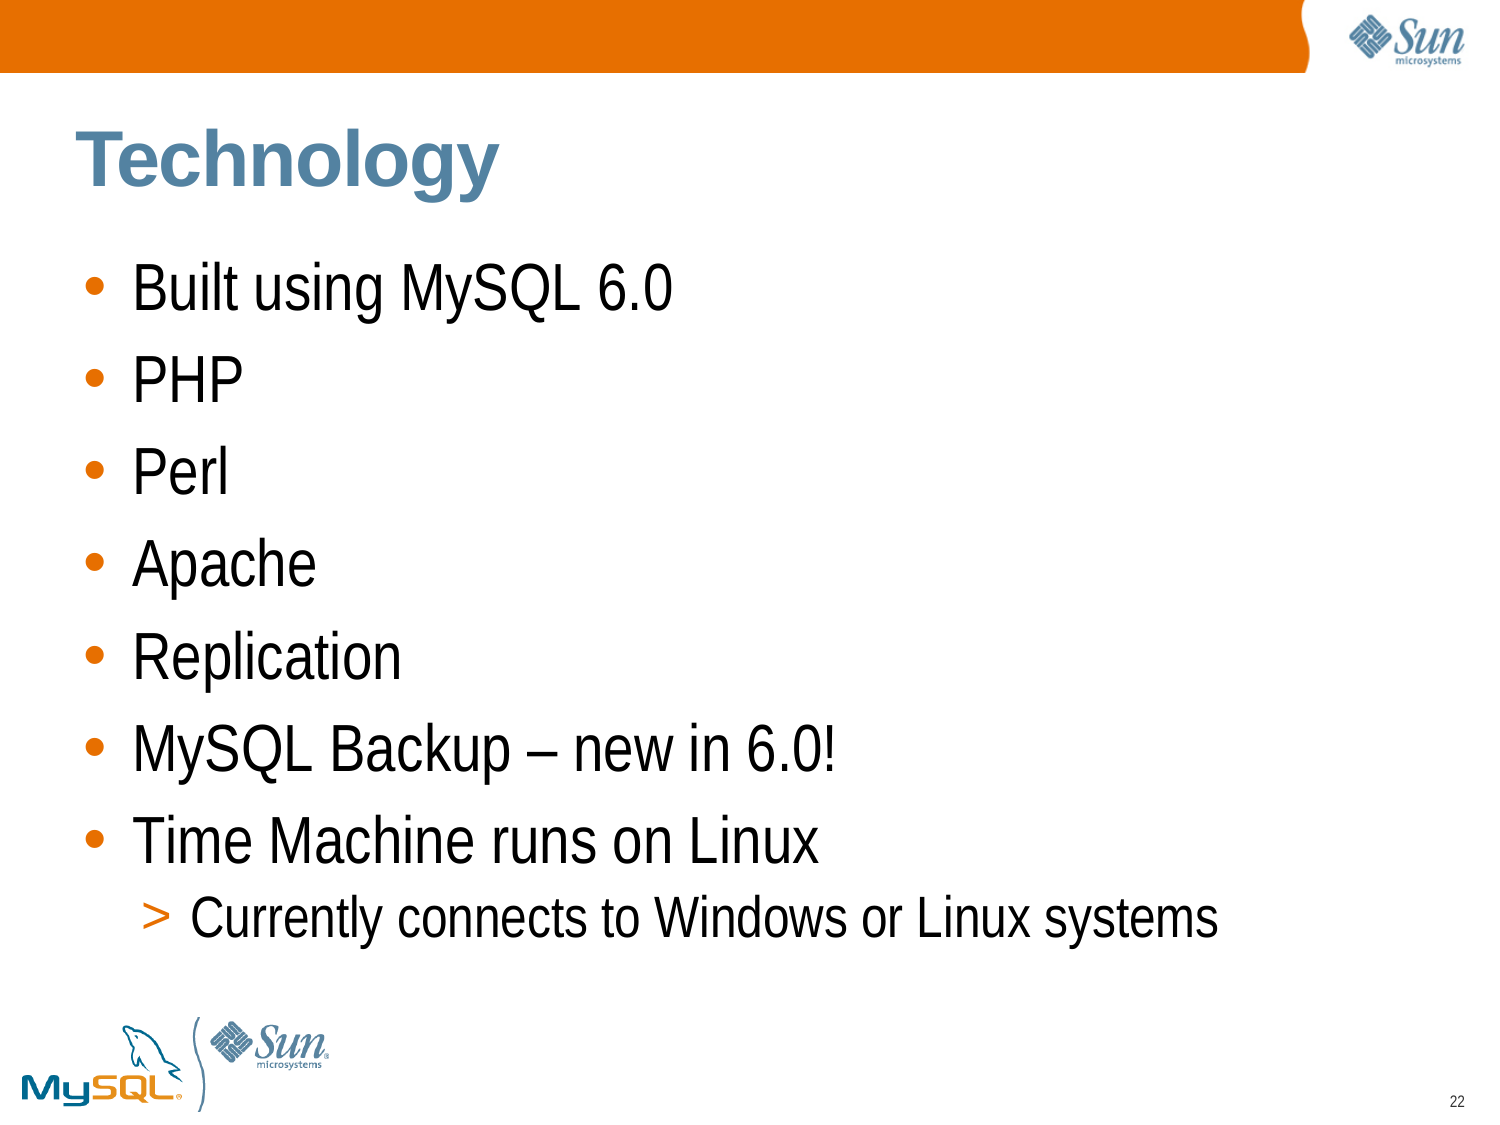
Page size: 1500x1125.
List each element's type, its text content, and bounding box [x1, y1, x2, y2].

list Built using MySQL 6.0 PHP Perl Apache Replication MySQL Backup – new in 6.0! Time Machine runs on Linux Currently connects to Windows or Linux systems [64, 258, 1401, 1062]
picture [22, 1017, 329, 1112]
picture [0, 0, 1500, 73]
title Technology [75, 123, 1437, 227]
